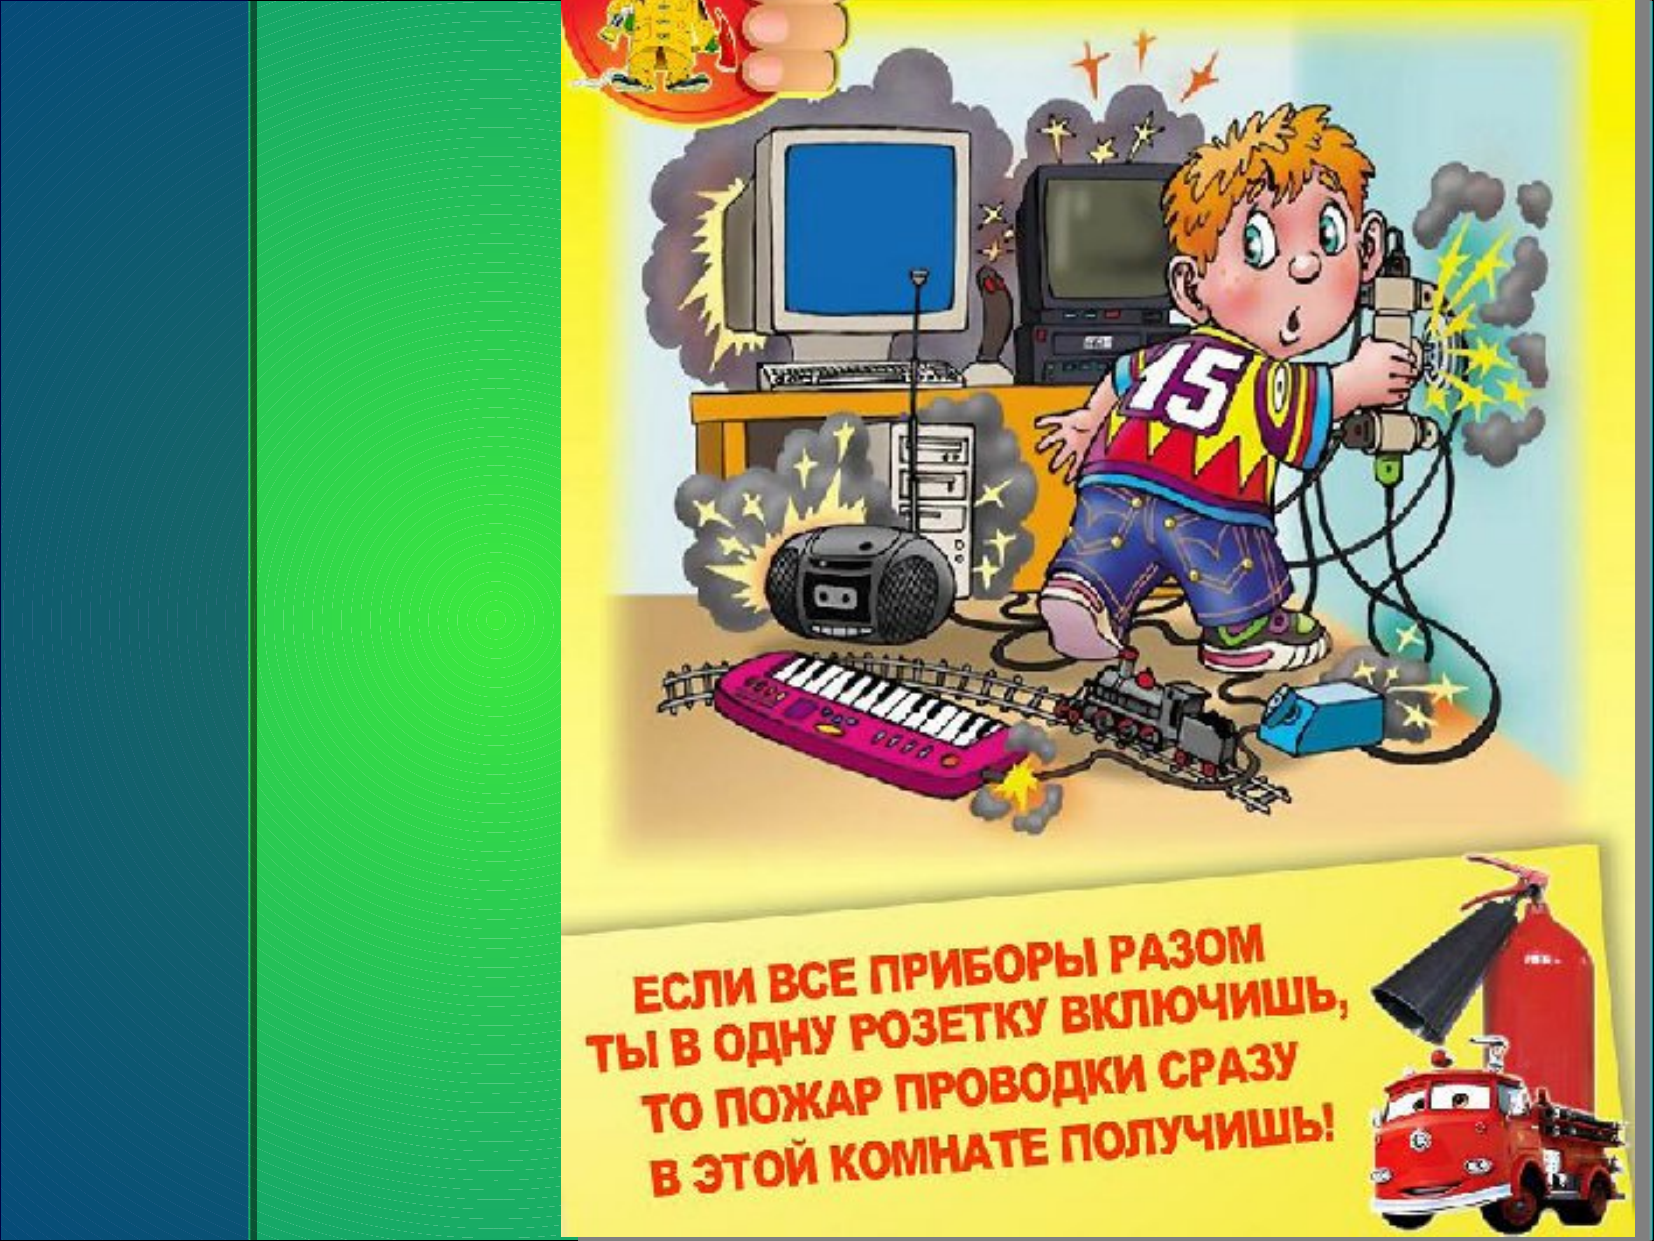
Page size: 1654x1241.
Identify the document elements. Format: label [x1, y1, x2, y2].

picture [561, 0, 1635, 1237]
